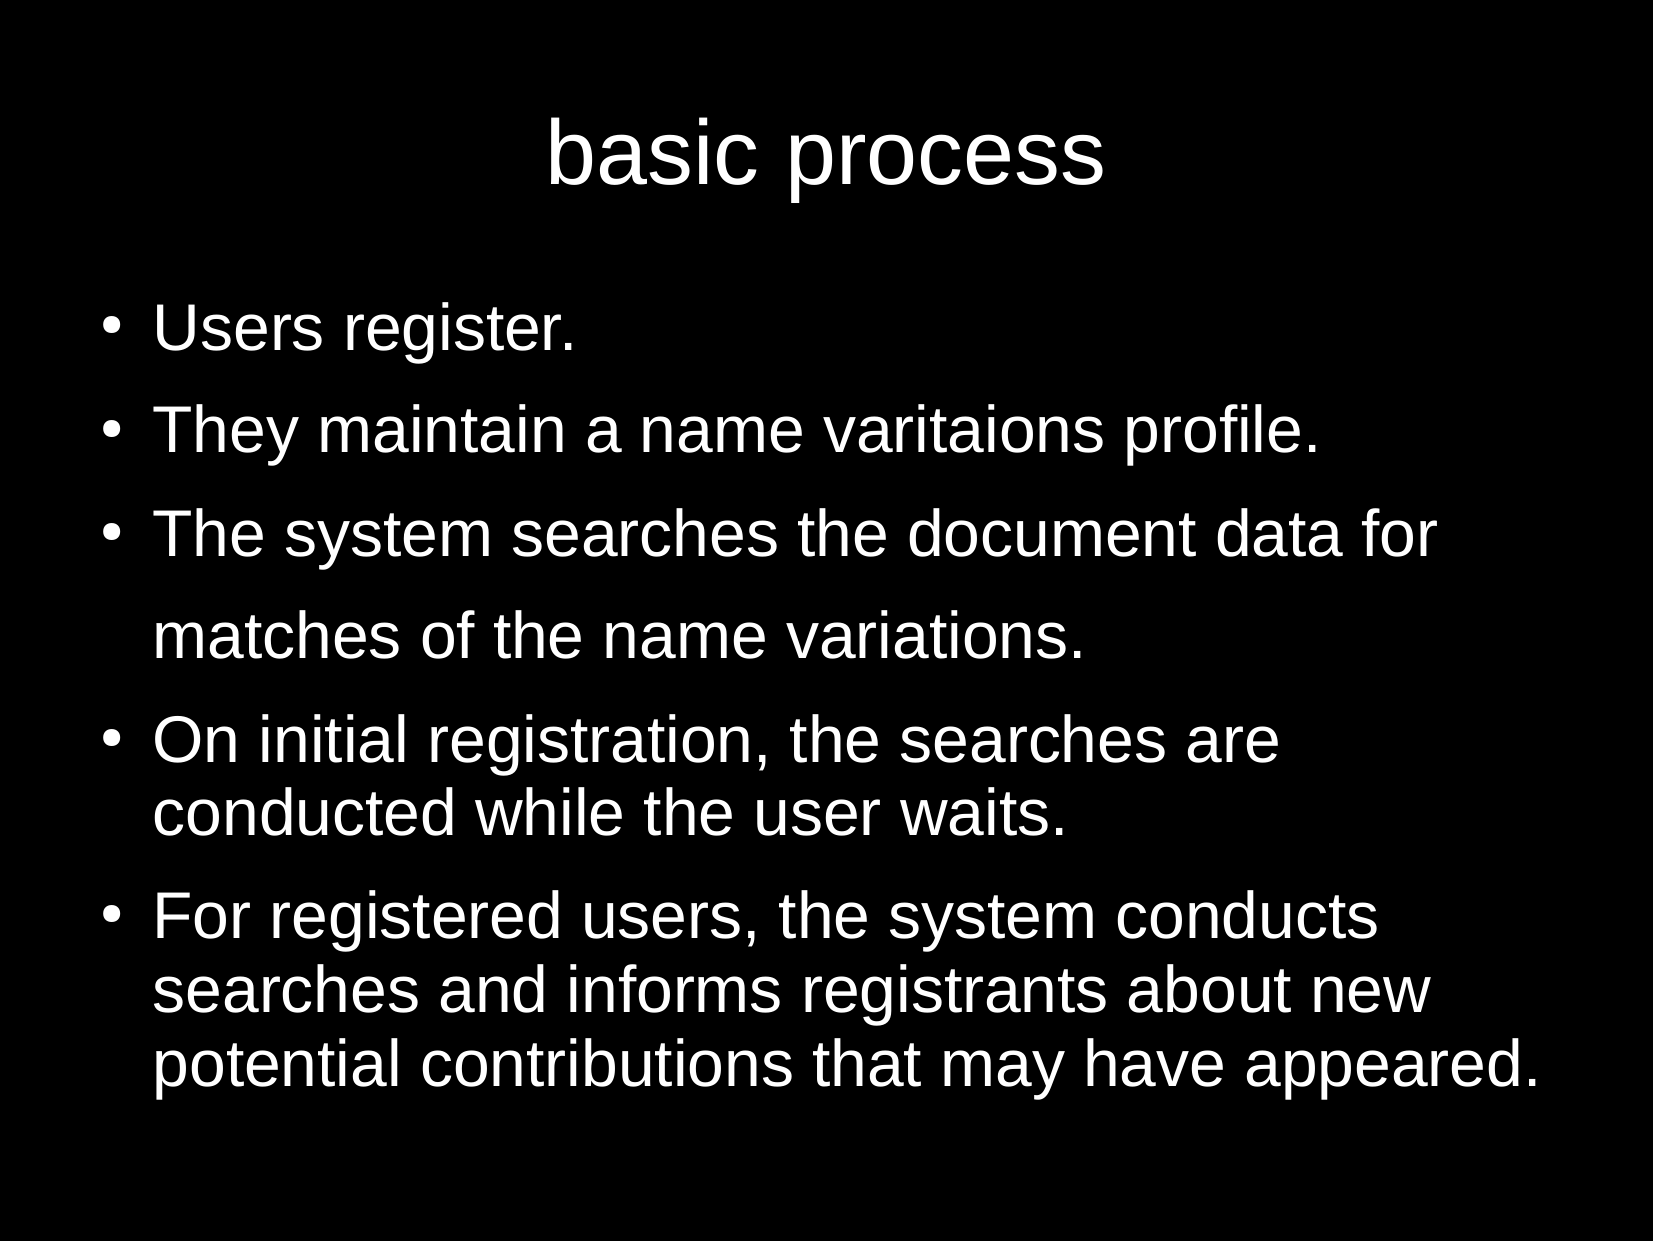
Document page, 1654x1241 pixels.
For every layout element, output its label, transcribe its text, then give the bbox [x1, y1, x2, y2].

title basic process [82, 56, 1571, 250]
list Users register. They maintain a name varitaions profile. The system searches the document data for matches of the name variations. On initial registration, the searches are conducted while the user waits. For registered users, the system conducts searches and informs registrants about new potential contributions that may have appeared. [82, 290, 1571, 1109]
